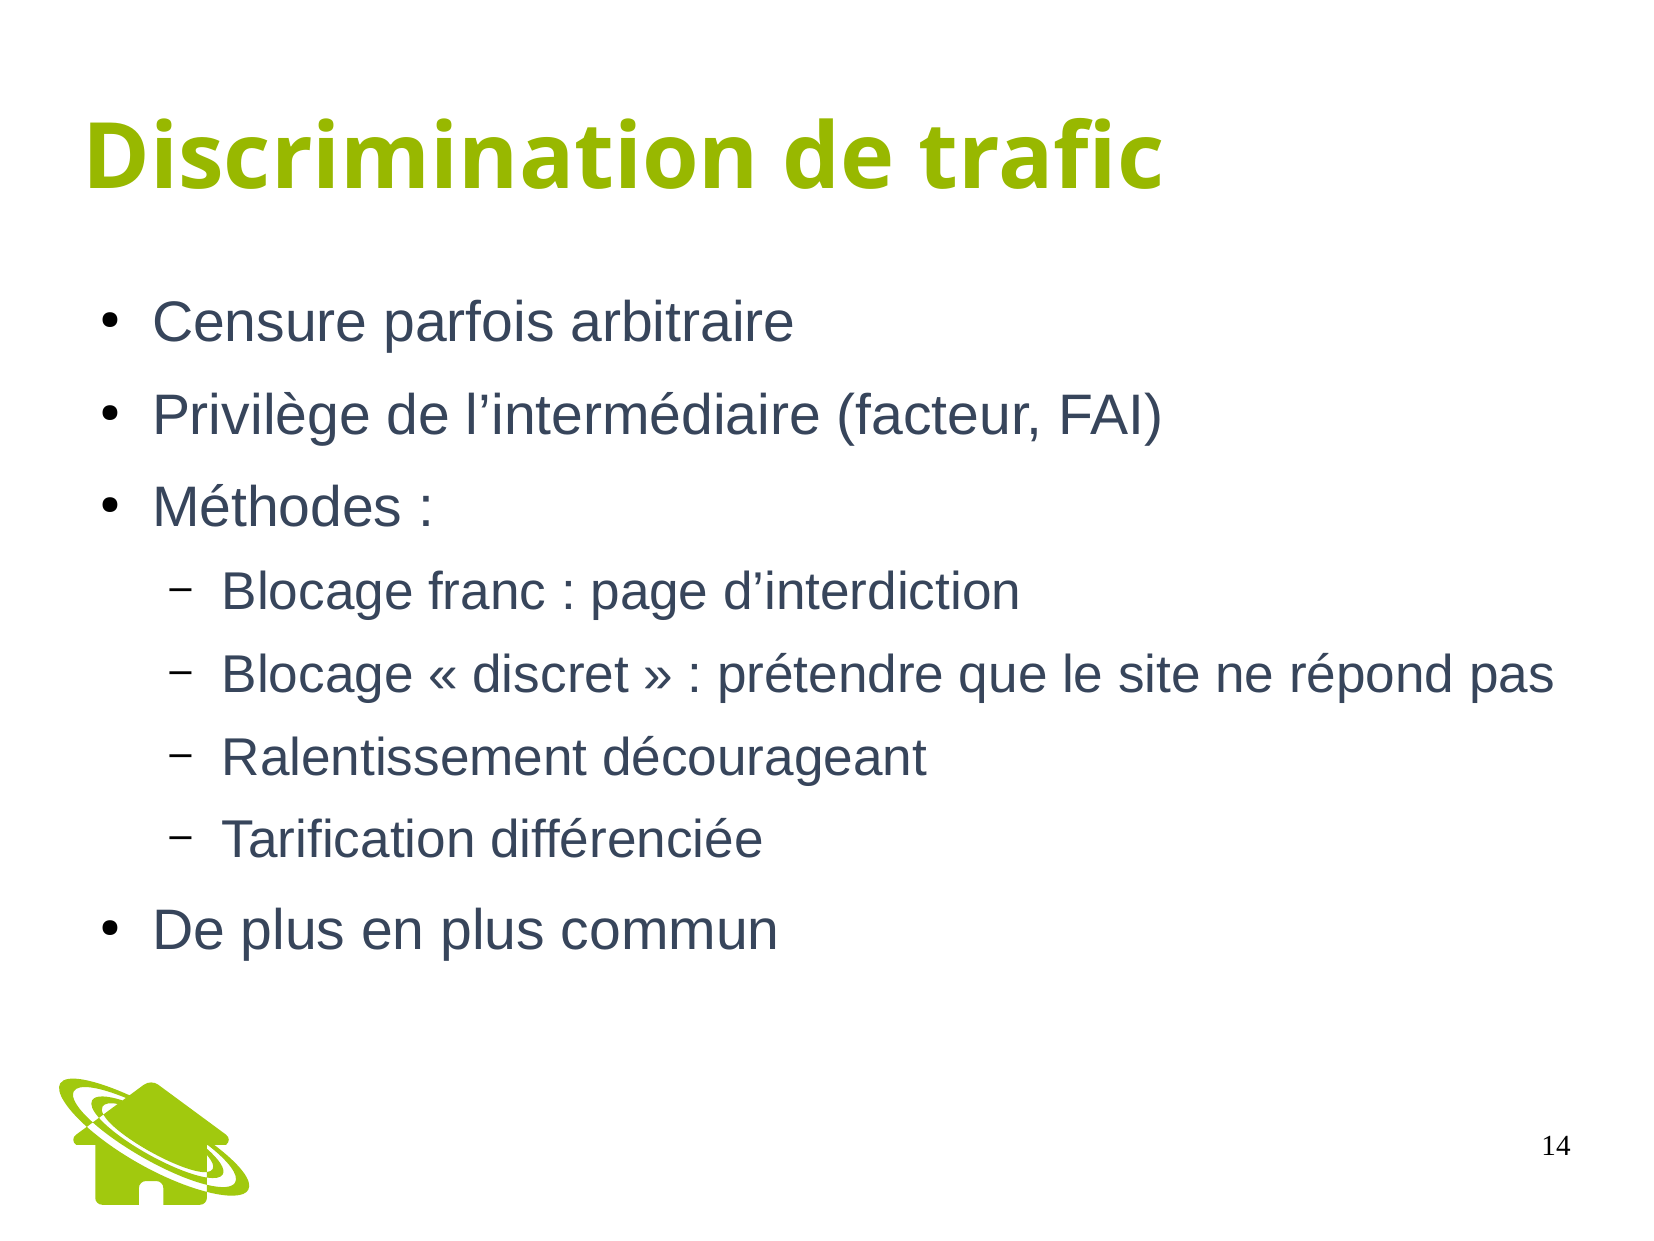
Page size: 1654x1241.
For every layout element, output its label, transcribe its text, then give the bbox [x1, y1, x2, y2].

title Discrimination de trafic [82, 49, 1571, 257]
list Censure parfois arbitraire Privilège de l’intermédiaire (facteur, FAI) Méthodes : Blocage franc : page d’interdiction Blocage « discret » : prétendre que le site ne répond pas Ralentissement décourageant Tarification différenciée De plus en plus commun [82, 290, 1571, 1010]
